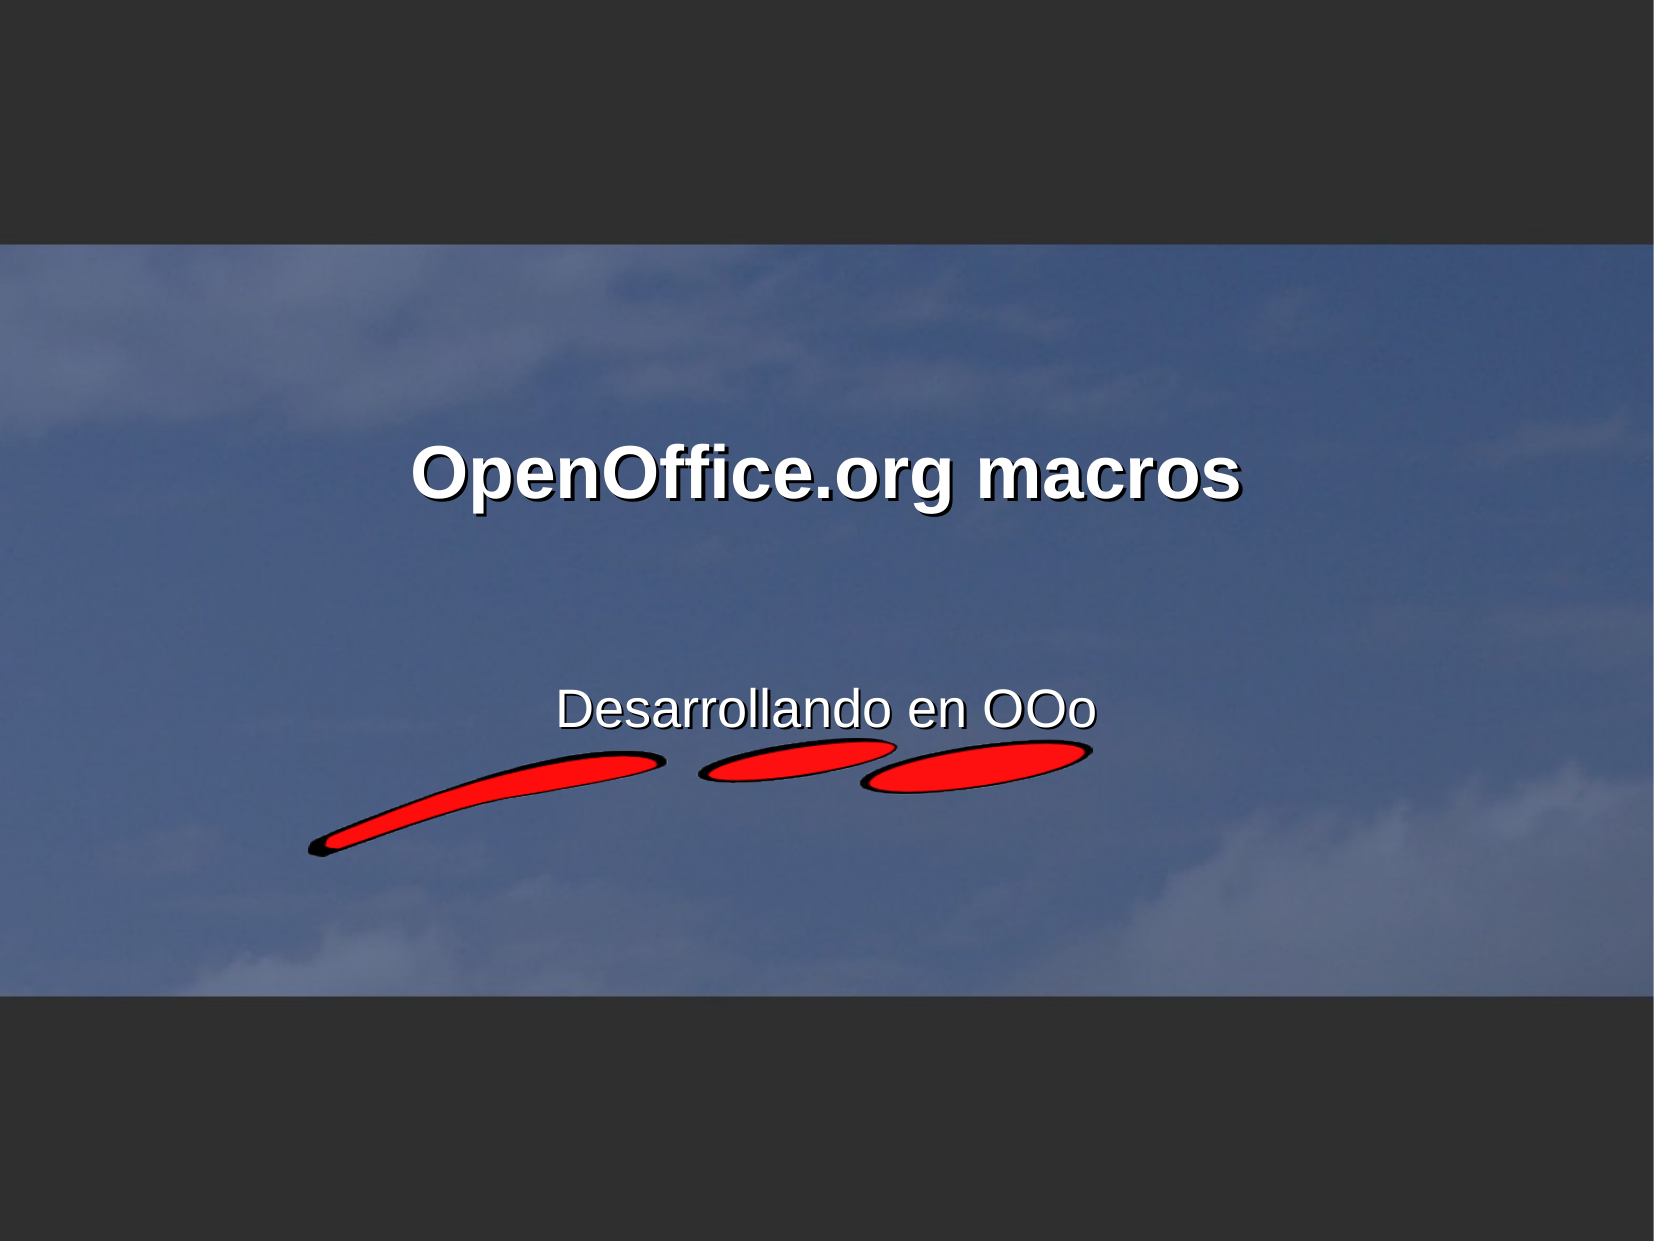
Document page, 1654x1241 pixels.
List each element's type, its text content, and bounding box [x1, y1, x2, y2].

subtitle Desarrollando en OOo [88, 590, 1565, 827]
picture [0, 0, 1654, 1241]
title OpenOffice.org macros [88, 383, 1565, 562]
